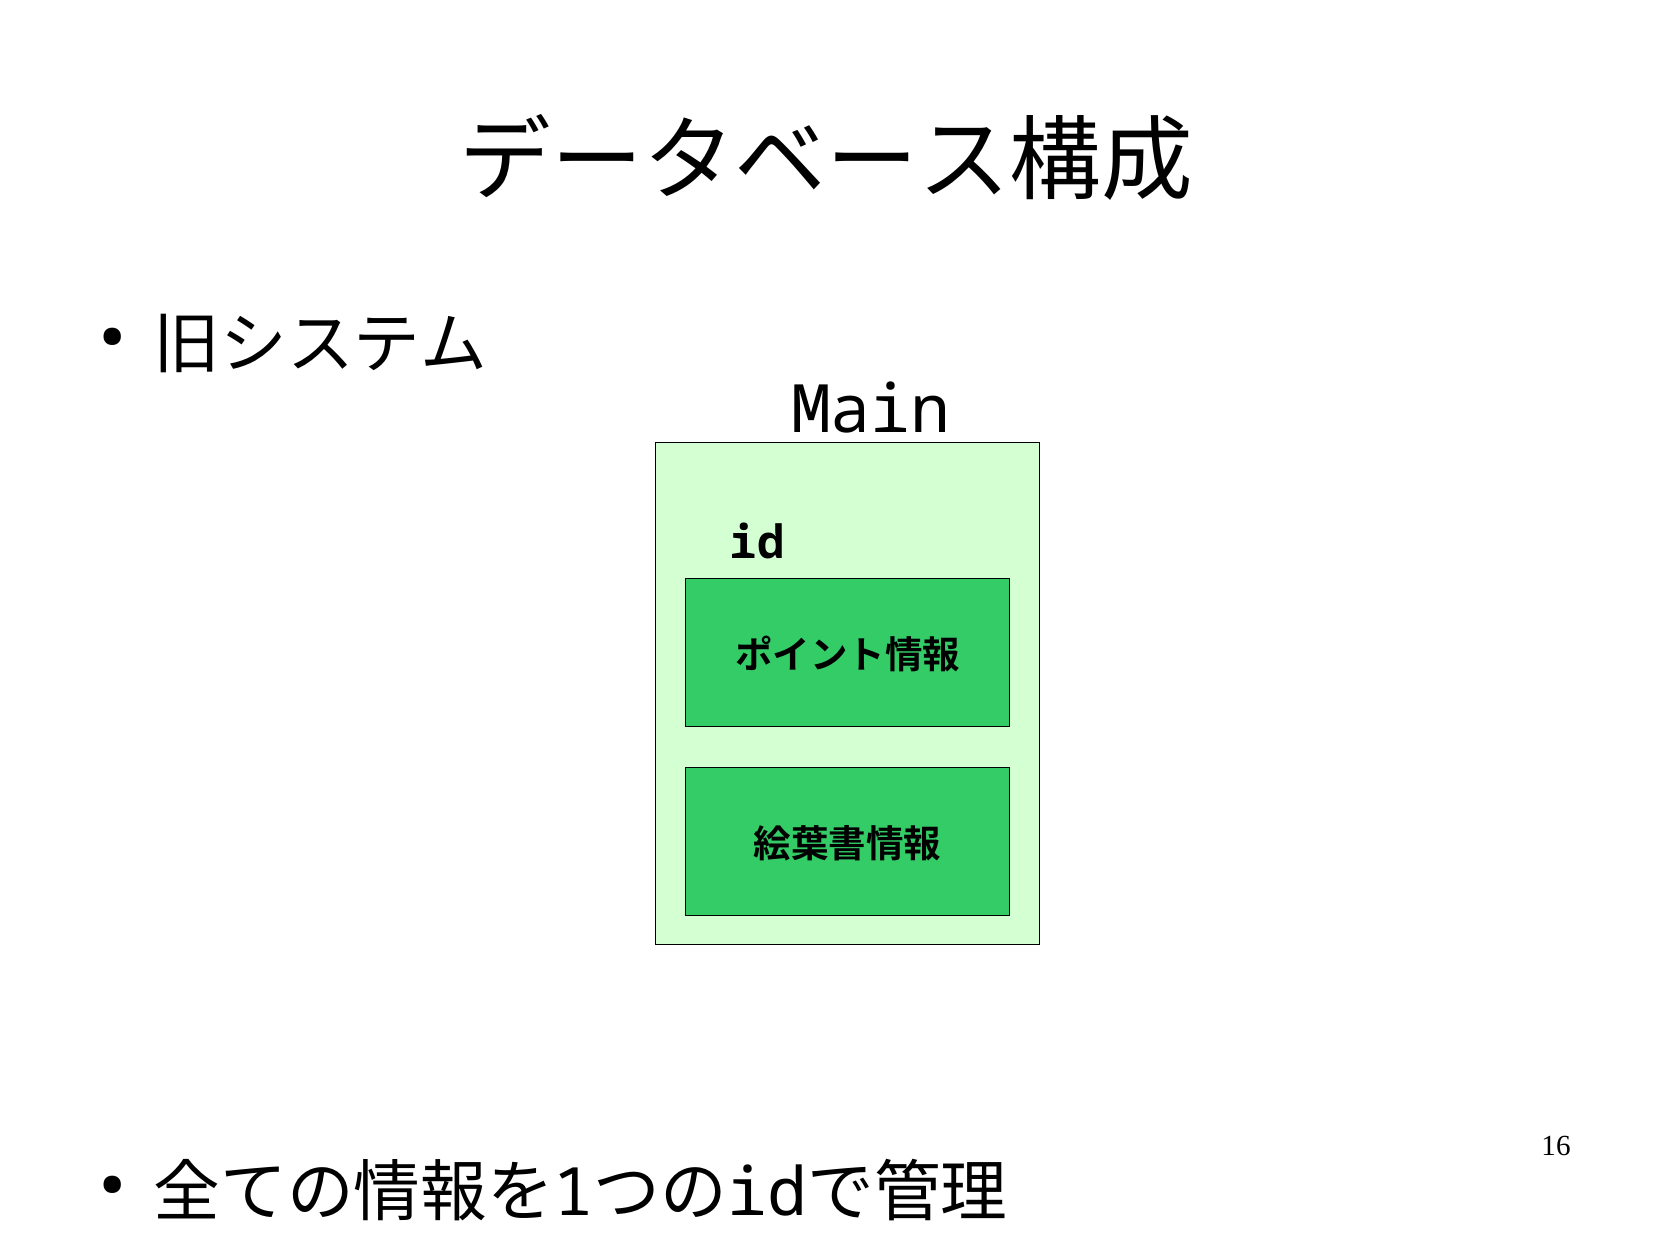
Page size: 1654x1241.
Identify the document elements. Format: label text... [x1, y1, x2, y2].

text_box 絵葉書情報 [685, 767, 1010, 916]
list 旧システム 全ての情報を1つのidで管理 [82, 290, 1571, 1109]
text_box ポイント情報 [685, 578, 1010, 727]
text_box id [714, 501, 981, 563]
text_box Main [708, 354, 1034, 436]
title データベース構成 [82, 49, 1571, 257]
